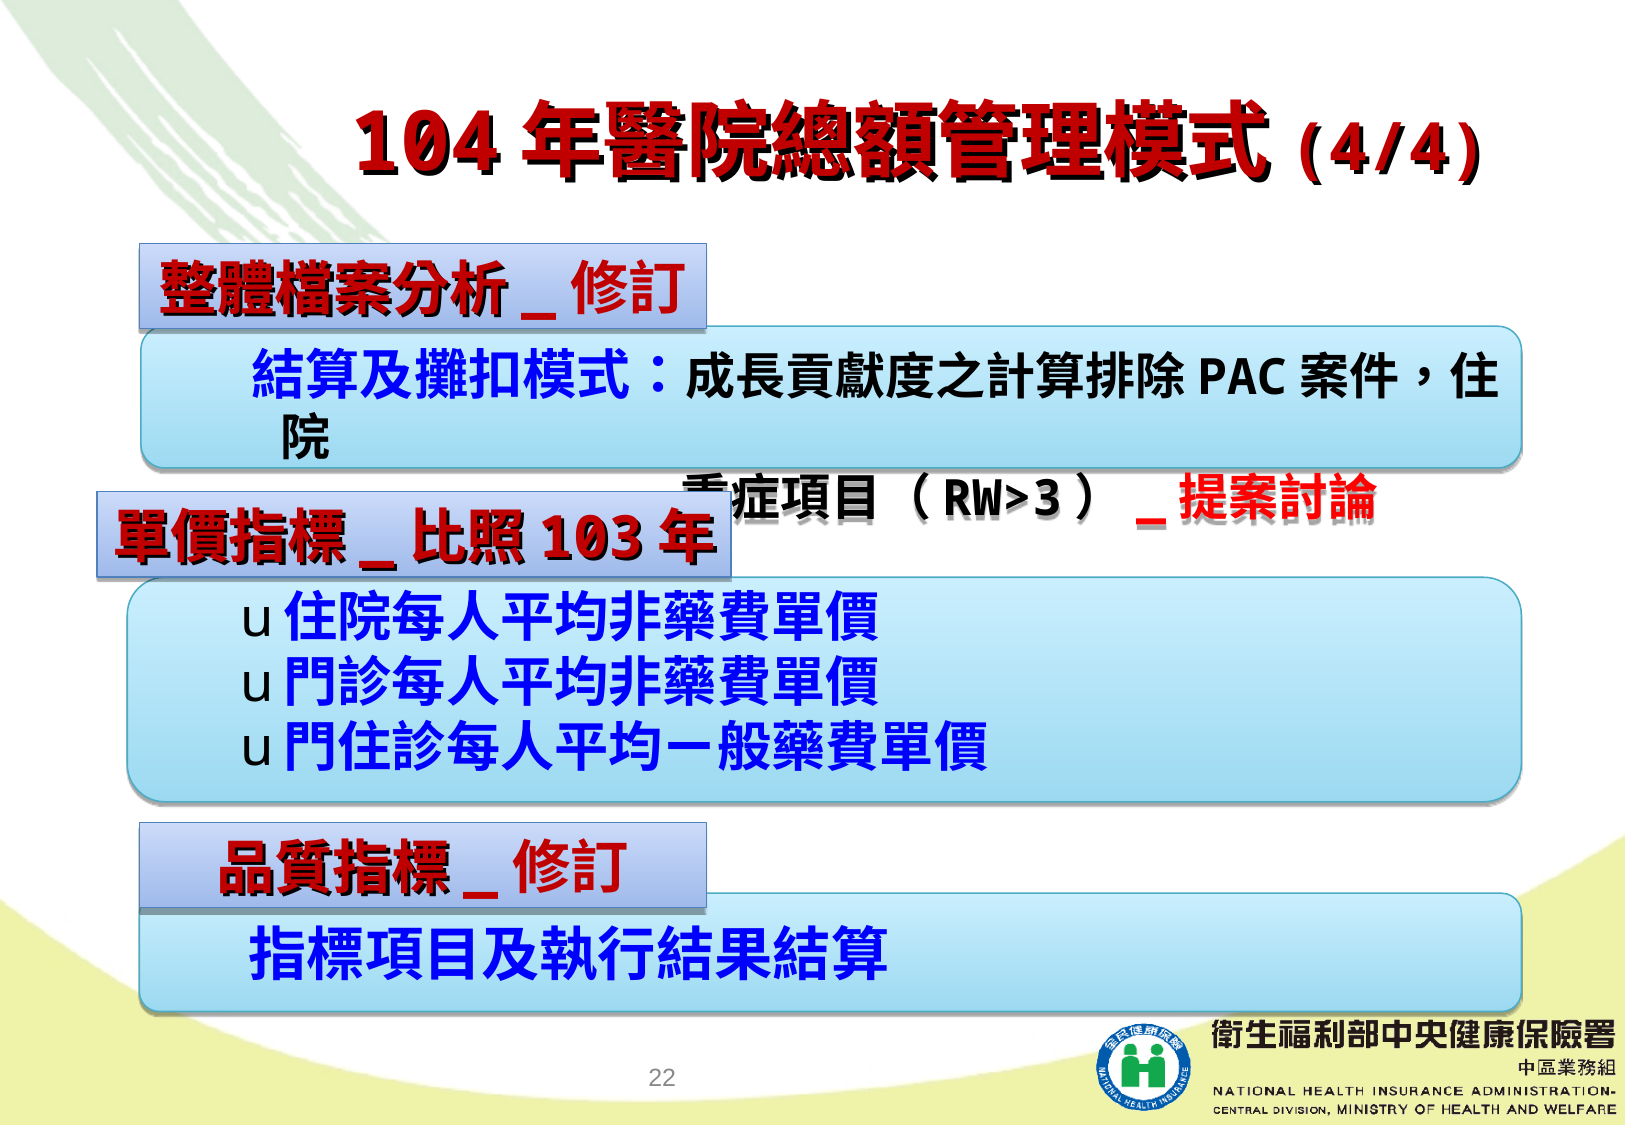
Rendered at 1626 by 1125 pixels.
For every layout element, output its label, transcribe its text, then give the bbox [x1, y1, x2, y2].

text_box 104年醫院總額管理模式(4/4) [304, 66, 1535, 209]
text_box [633, 1046, 1013, 1107]
text_box 指標項目及執行結果結算 [139, 893, 1522, 1012]
text_box 結算及攤扣模式：成長貢獻度之計算排除PAC案件，住院 重症項目（RW>3）_提案討論 [140, 326, 1522, 468]
text_box 品質指標_修訂 [139, 822, 706, 908]
text_box 住院每人平均非藥費單價 門診每人平均非藥費單價 門住診每人平均ㄧ般藥費單價 [127, 577, 1522, 802]
text_box 整體檔案分析_修訂 [139, 243, 706, 329]
text_box 單價指標_比照103年 [97, 492, 731, 577]
